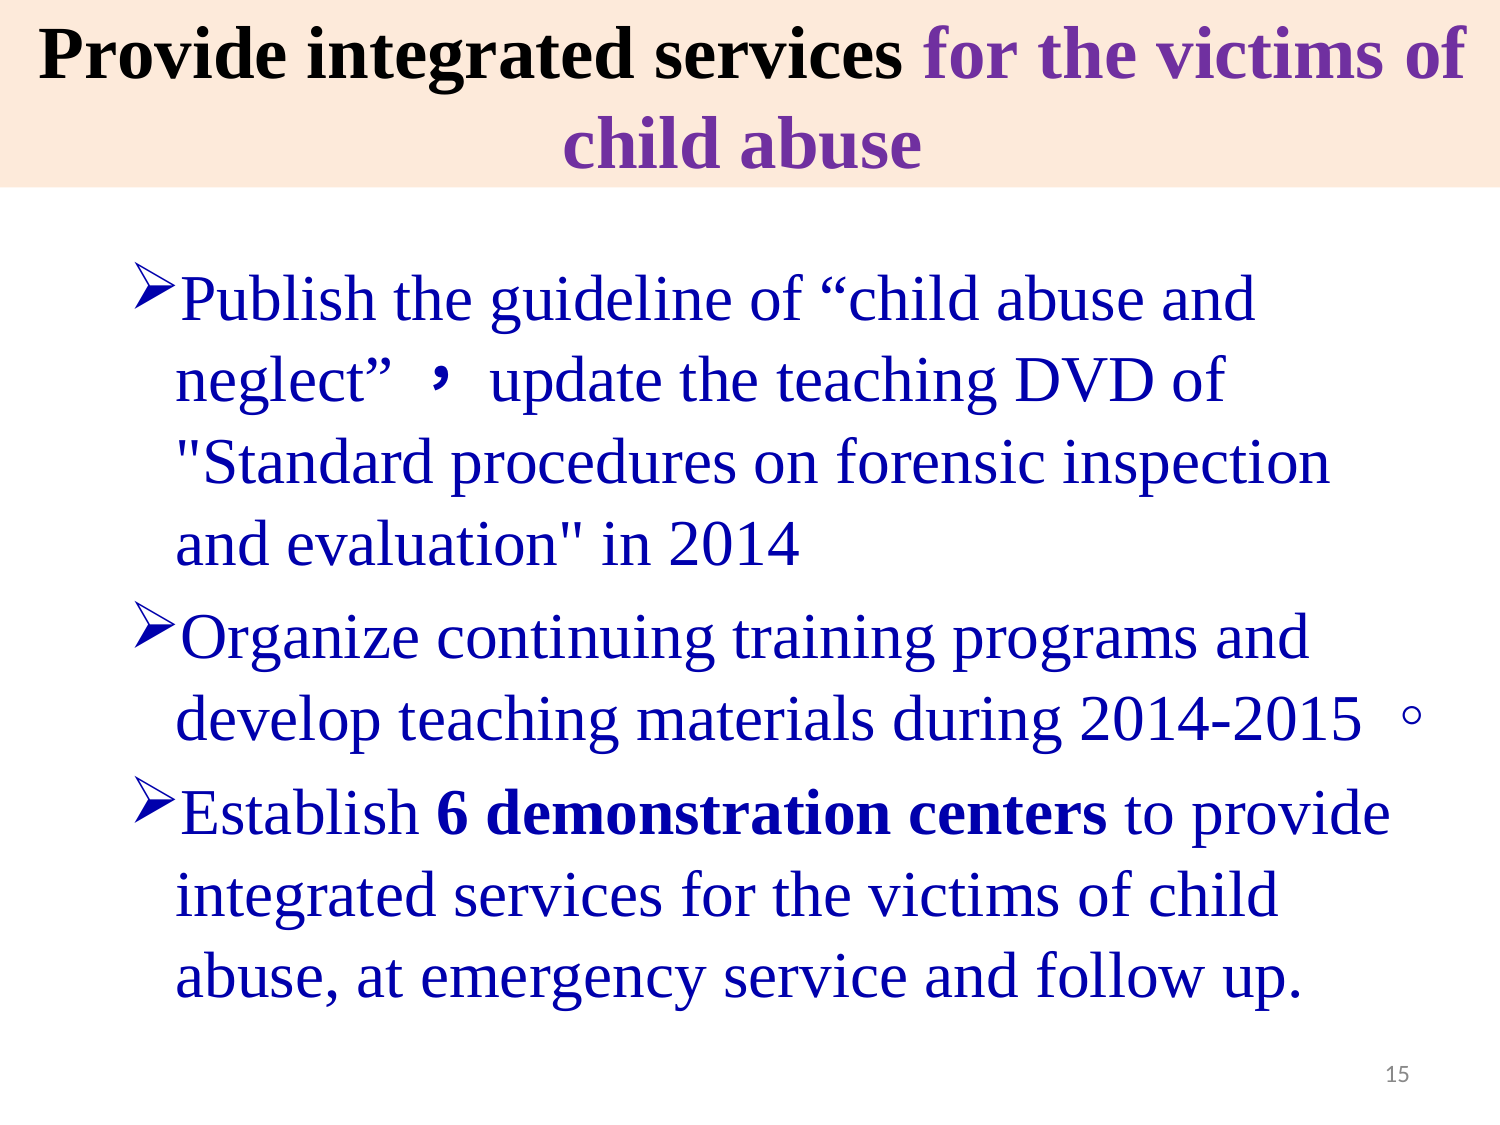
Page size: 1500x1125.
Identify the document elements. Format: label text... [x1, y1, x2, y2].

text_box <編號> [1074, 1042, 1426, 1103]
list Publish the guideline of “child abuse and neglect”，update the teaching DVD of "Standard procedures on forensic inspection and evaluation" in 2014 Organize continuing training programs and develop teaching materials during 2014-2015。 Establish 6 demonstration centers to provide integrated services for the victims of child abuse, at emergency service and follow up. [41, 188, 1412, 1036]
title Provide integrated services for the victims of child abuse [0, 0, 1500, 188]
